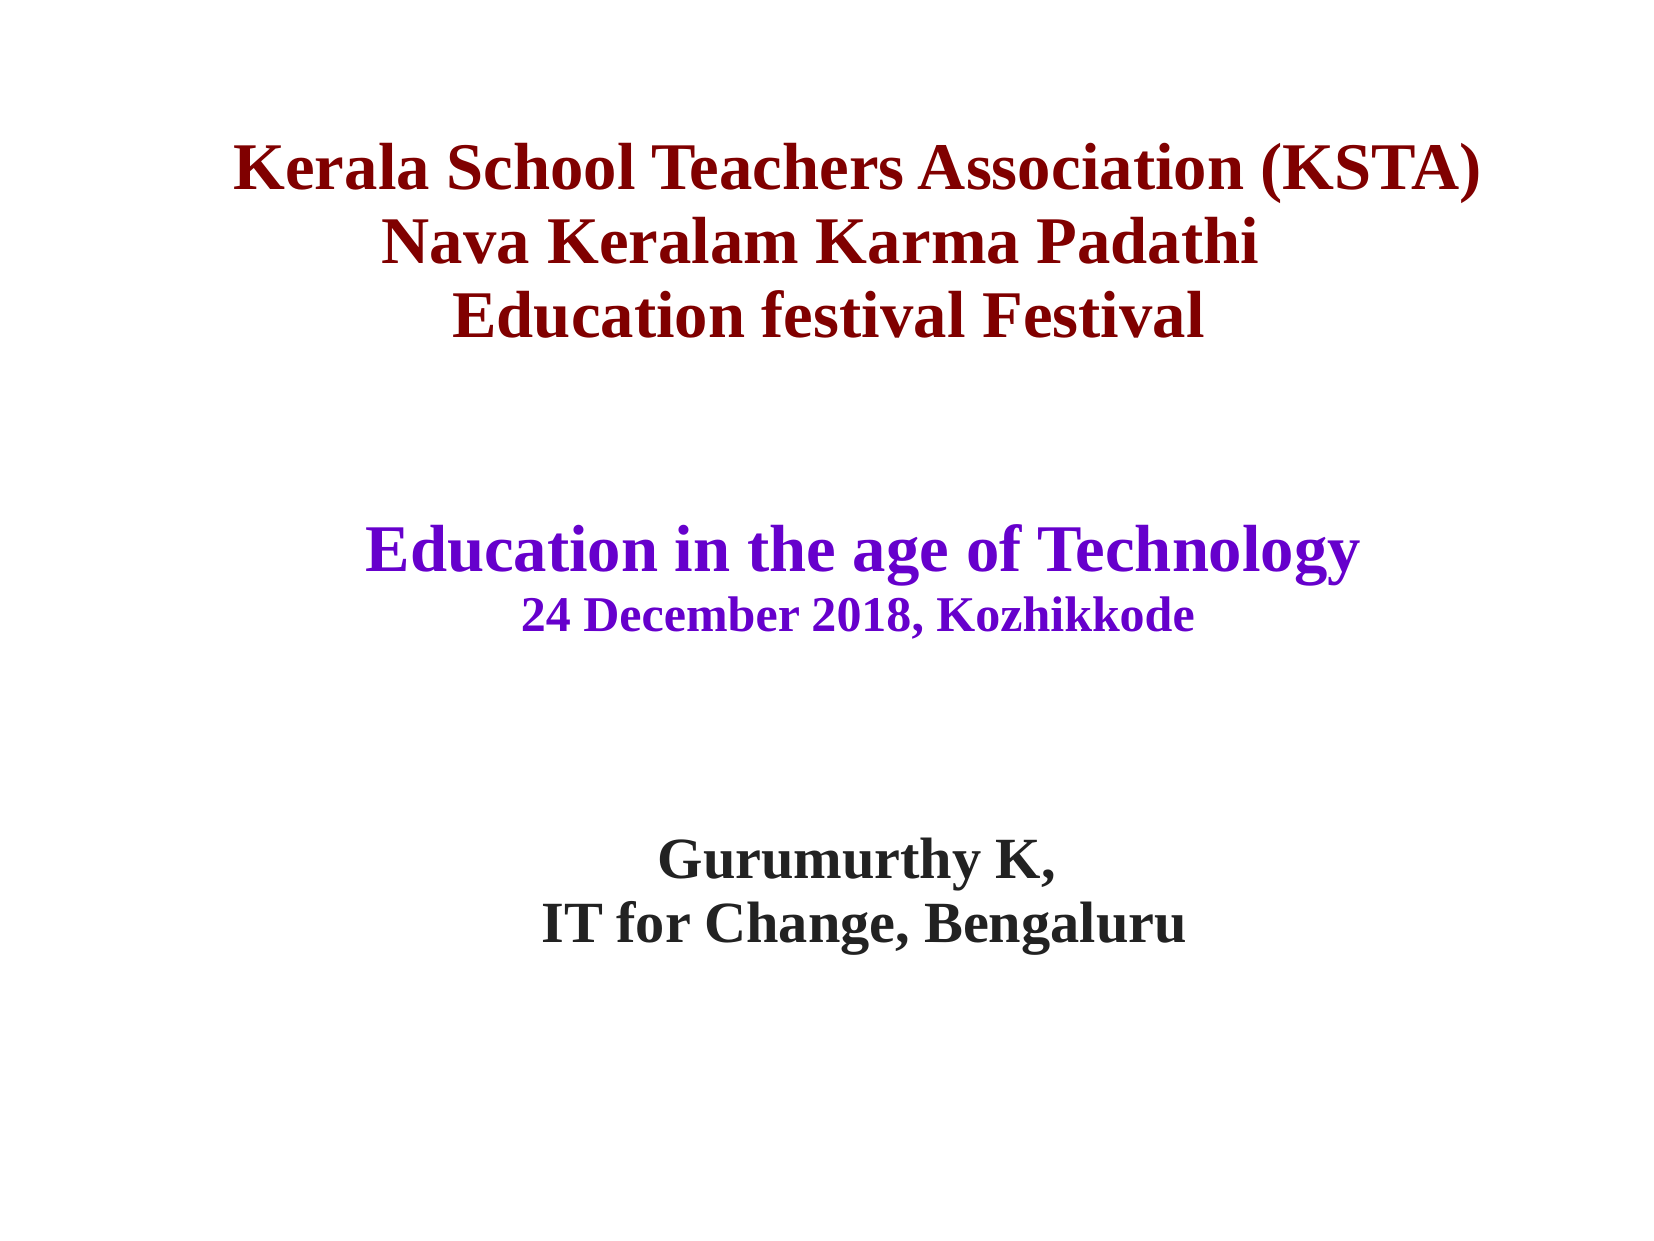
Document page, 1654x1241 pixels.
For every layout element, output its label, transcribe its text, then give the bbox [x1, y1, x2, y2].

list Education in the age of Technology 24 December 2018, Kozhikkode Gurumurthy K, IT for Change, Bengaluru [82, 290, 1571, 1141]
title Kerala School Teachers Association (KSTA) Nava Keralam Karma Padathi Education festival Festival [26, 51, 1632, 431]
